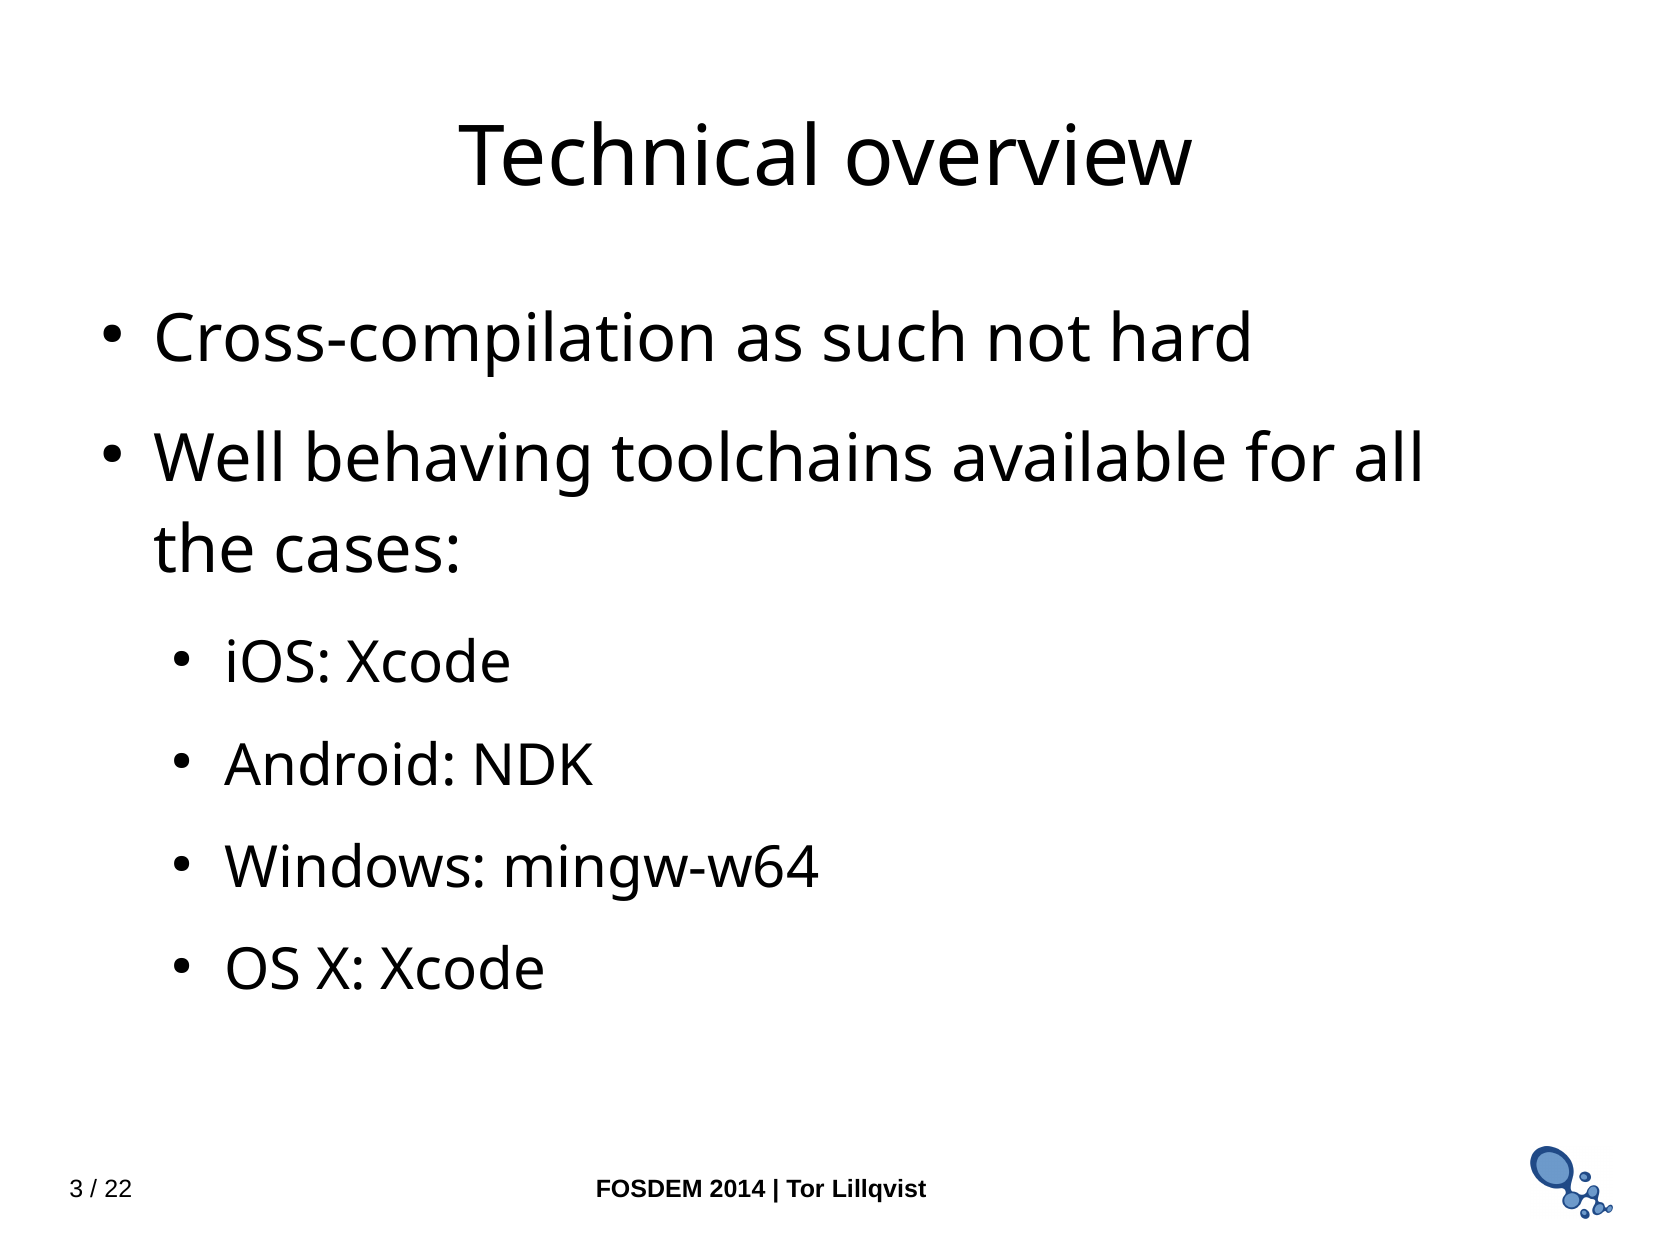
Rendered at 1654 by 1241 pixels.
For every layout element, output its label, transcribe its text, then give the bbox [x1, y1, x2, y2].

title Technical overview [82, 49, 1571, 257]
list Cross-compilation as such not hard Well behaving toolchains available for all the cases: iOS: Xcode Android: NDK Windows: mingw-w64 OS X: Xcode [82, 290, 1538, 1141]
picture [1530, 1146, 1613, 1219]
